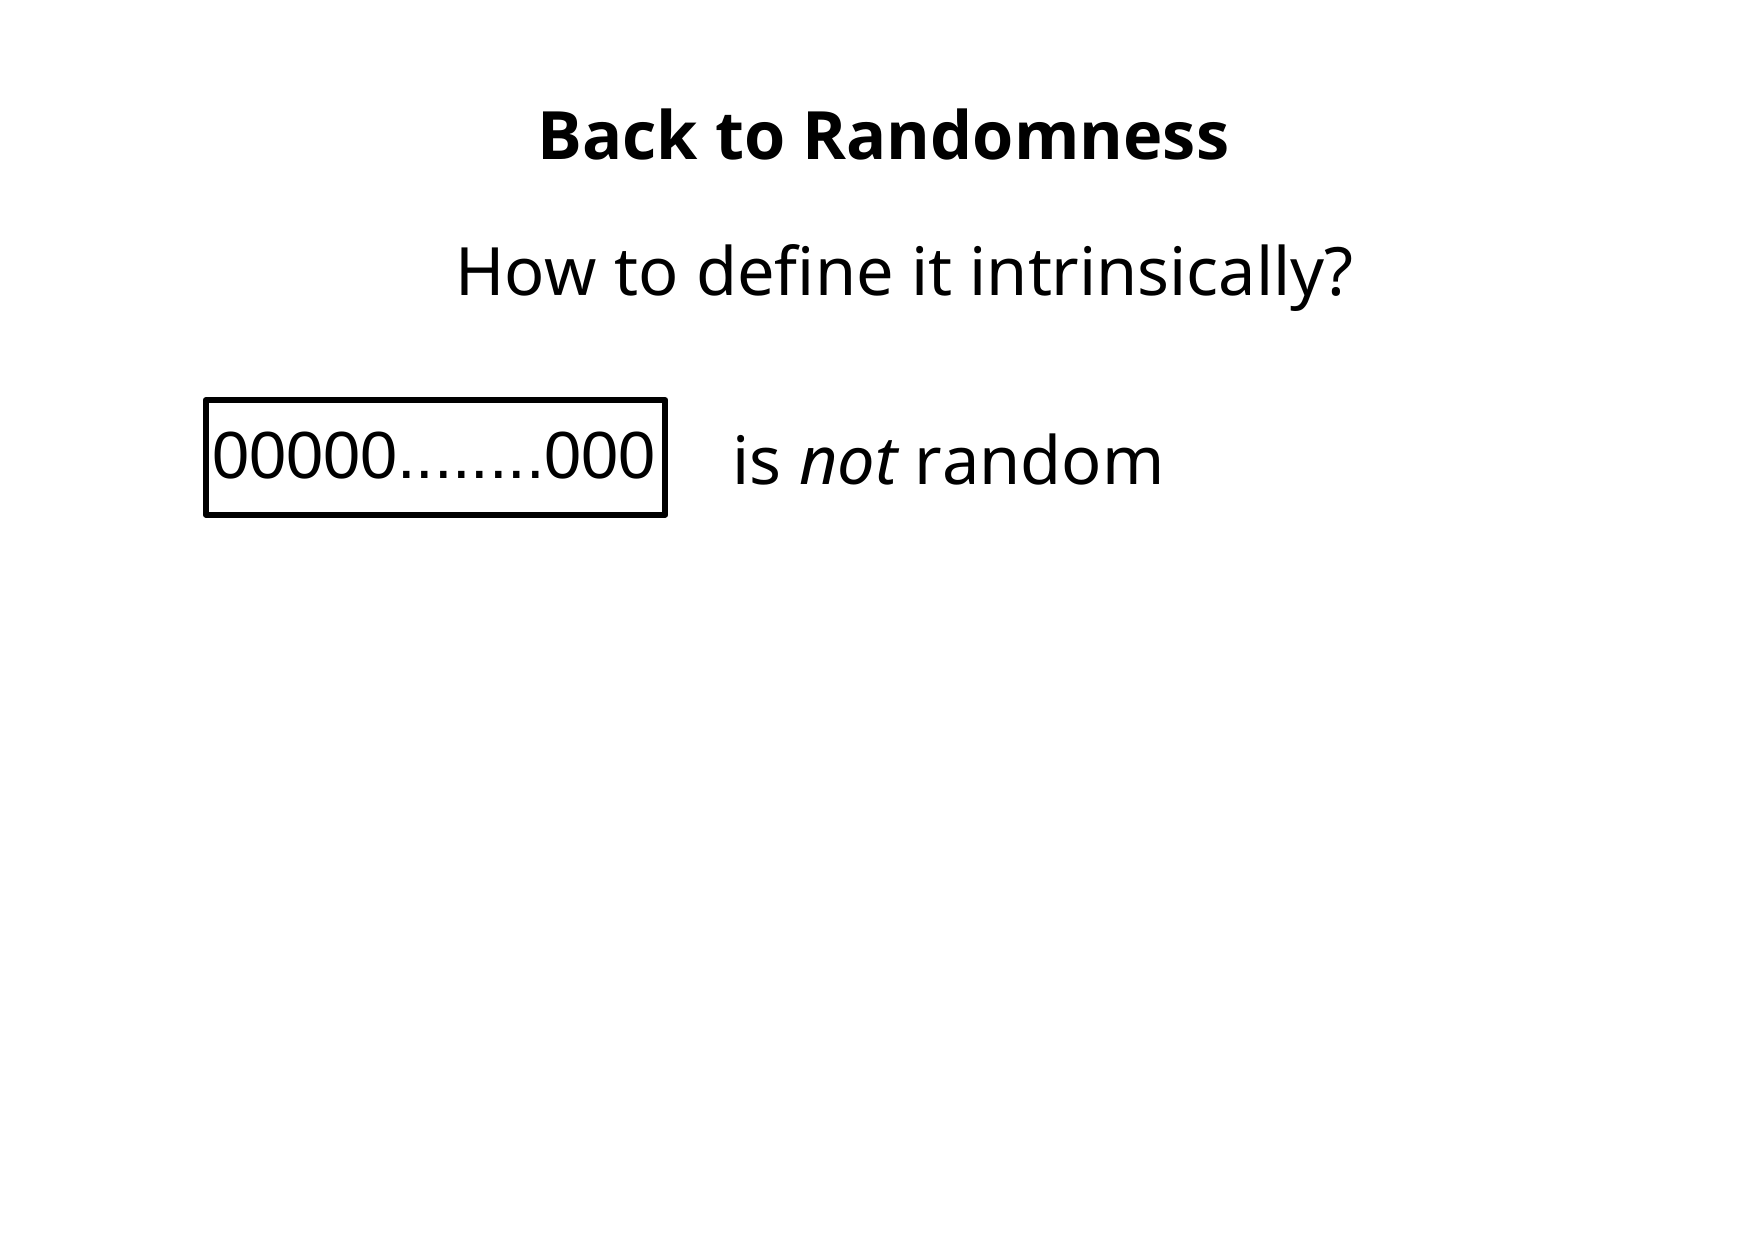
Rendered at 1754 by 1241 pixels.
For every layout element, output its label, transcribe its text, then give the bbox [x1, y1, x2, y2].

text_box 00000........000 [668, 407, 675, 503]
text_box 00000........000 [209, 407, 662, 503]
text_box How to define it intrinsically? [440, 217, 1628, 307]
text_box 00000........000 [194, 407, 203, 503]
text_box Back to Randomness [522, 81, 1710, 171]
text_box is not random [717, 406, 1754, 496]
